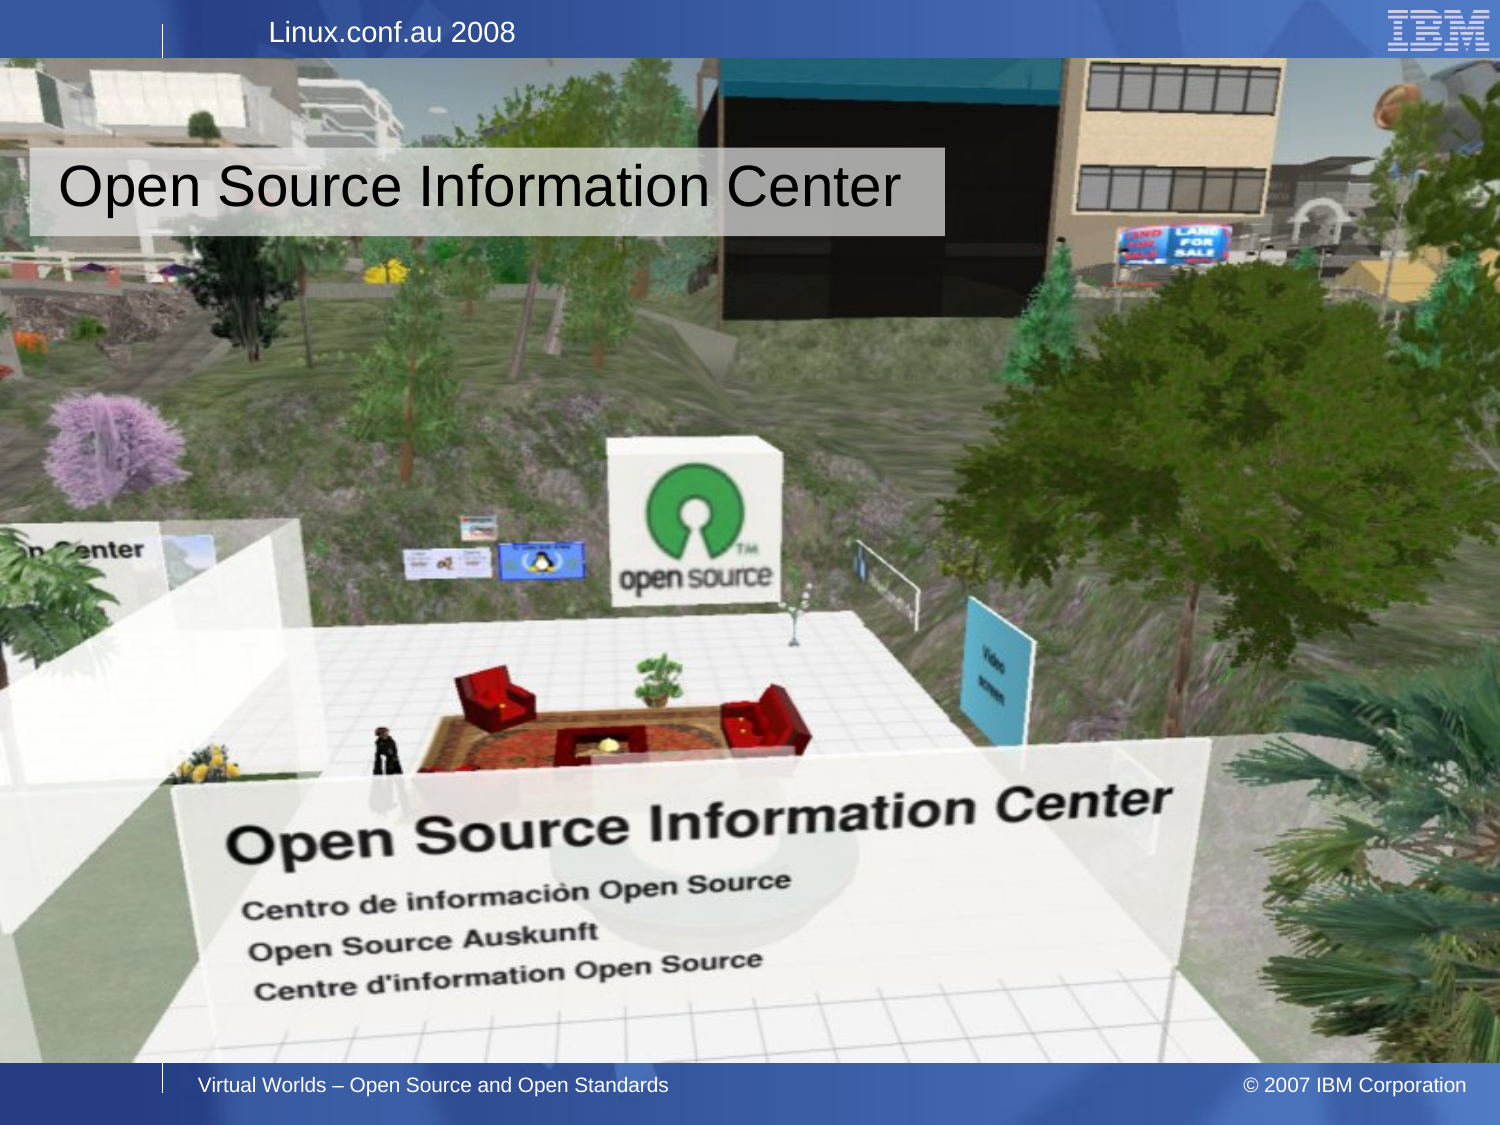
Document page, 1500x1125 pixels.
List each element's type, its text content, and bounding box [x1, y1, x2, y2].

picture [0, 58, 1500, 1063]
picture [1388, 10, 1491, 51]
title Open Source Information Center [59, 147, 1412, 230]
text_box [29, 147, 945, 237]
